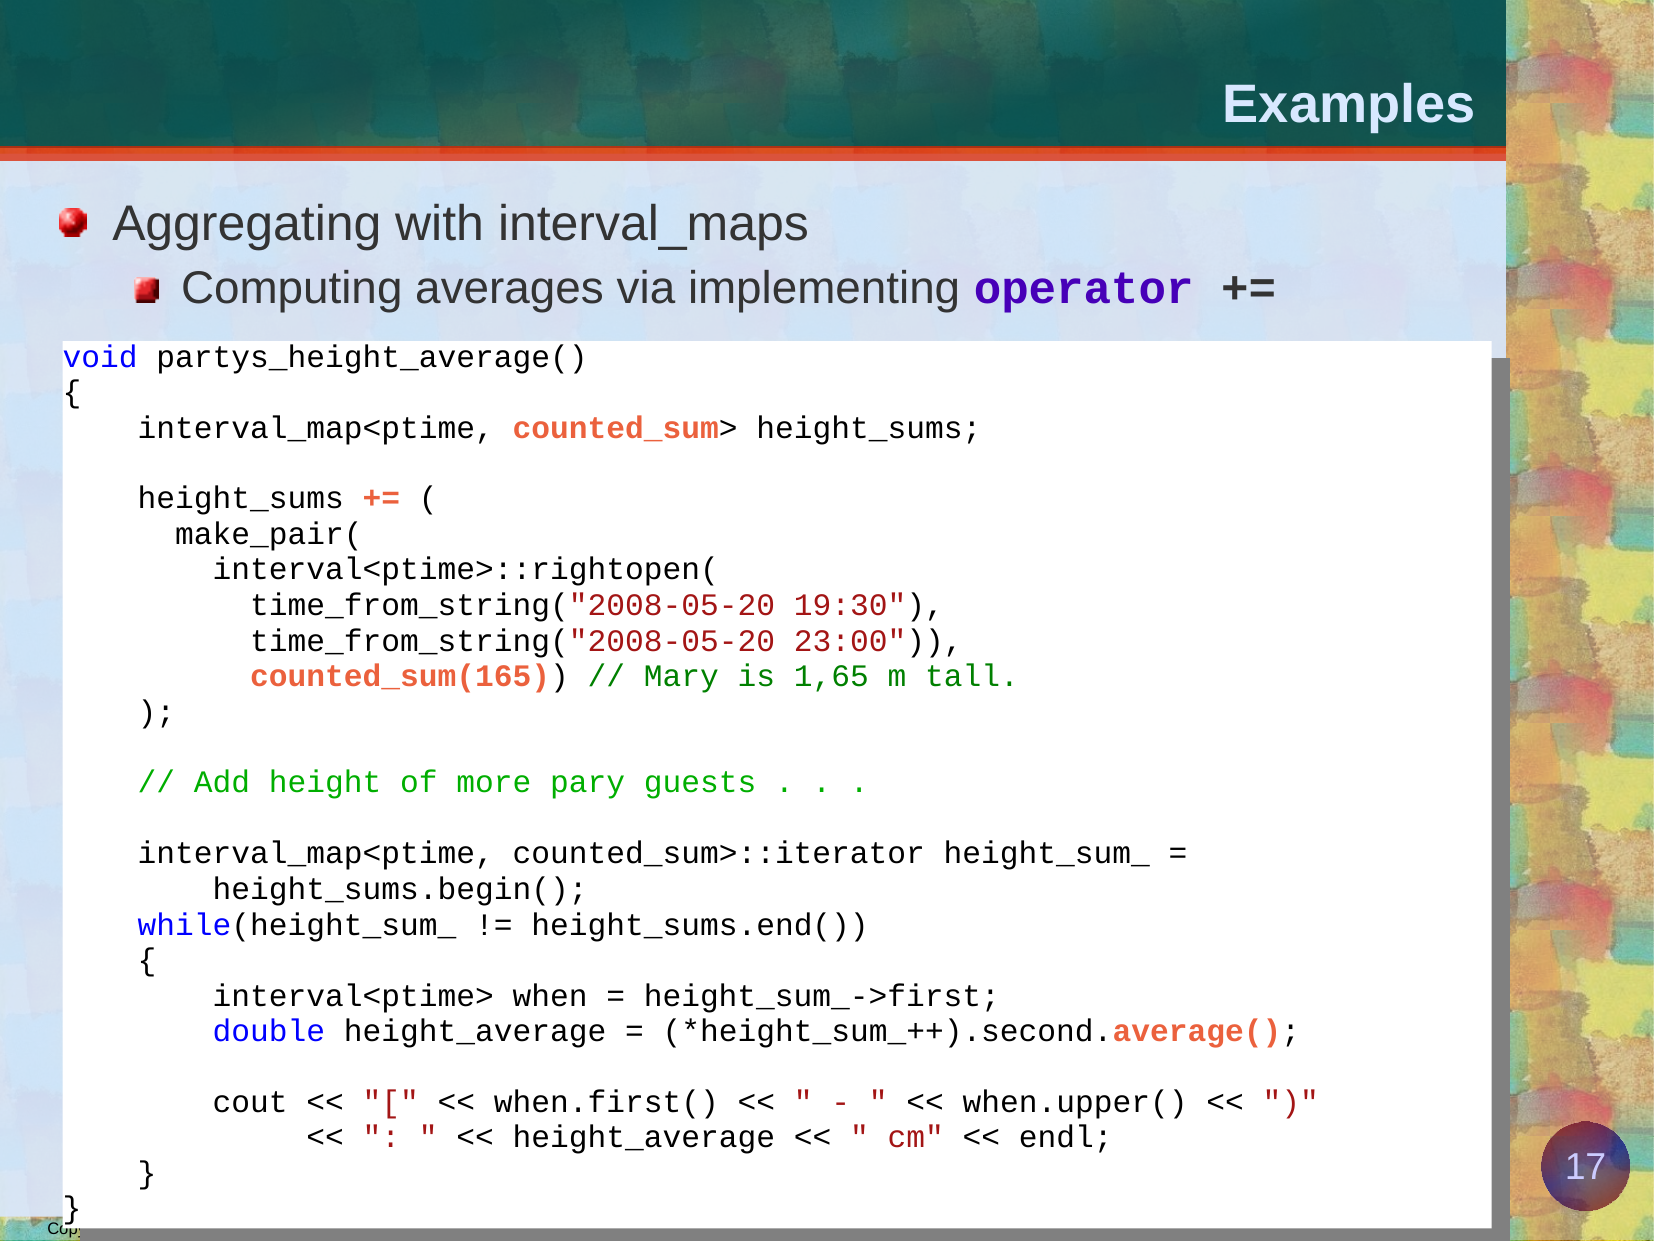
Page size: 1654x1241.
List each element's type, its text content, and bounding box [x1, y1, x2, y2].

text_box void partys_height_average() { interval_map<ptime, counted_sum> height_sums; height_sums += ( make_pair( interval<ptime>::rightopen( time_from_string("2008-05-20 19:30"), time_from_string("2008-05-20 23:00")), counted_sum(165)) // Mary is 1,65 m tall. ); // Add height of more pary guests . . . interval_map<ptime, counted_sum>::iterator height_sum_ = height_sums.begin(); while(height_sum_ != height_sums.end()) { interval<ptime> when = height_sum_->first; double height_average = (*height_sum_++).second.average(); cout << "[" << when.first() << " - " << when.upper() << ")" << ": " << height_average << " cm" << endl; } } [62, 341, 1492, 1194]
list Aggregating with interval_maps Computing averages via implementing operator += [59, 194, 1418, 329]
title Examples [29, 59, 1477, 148]
